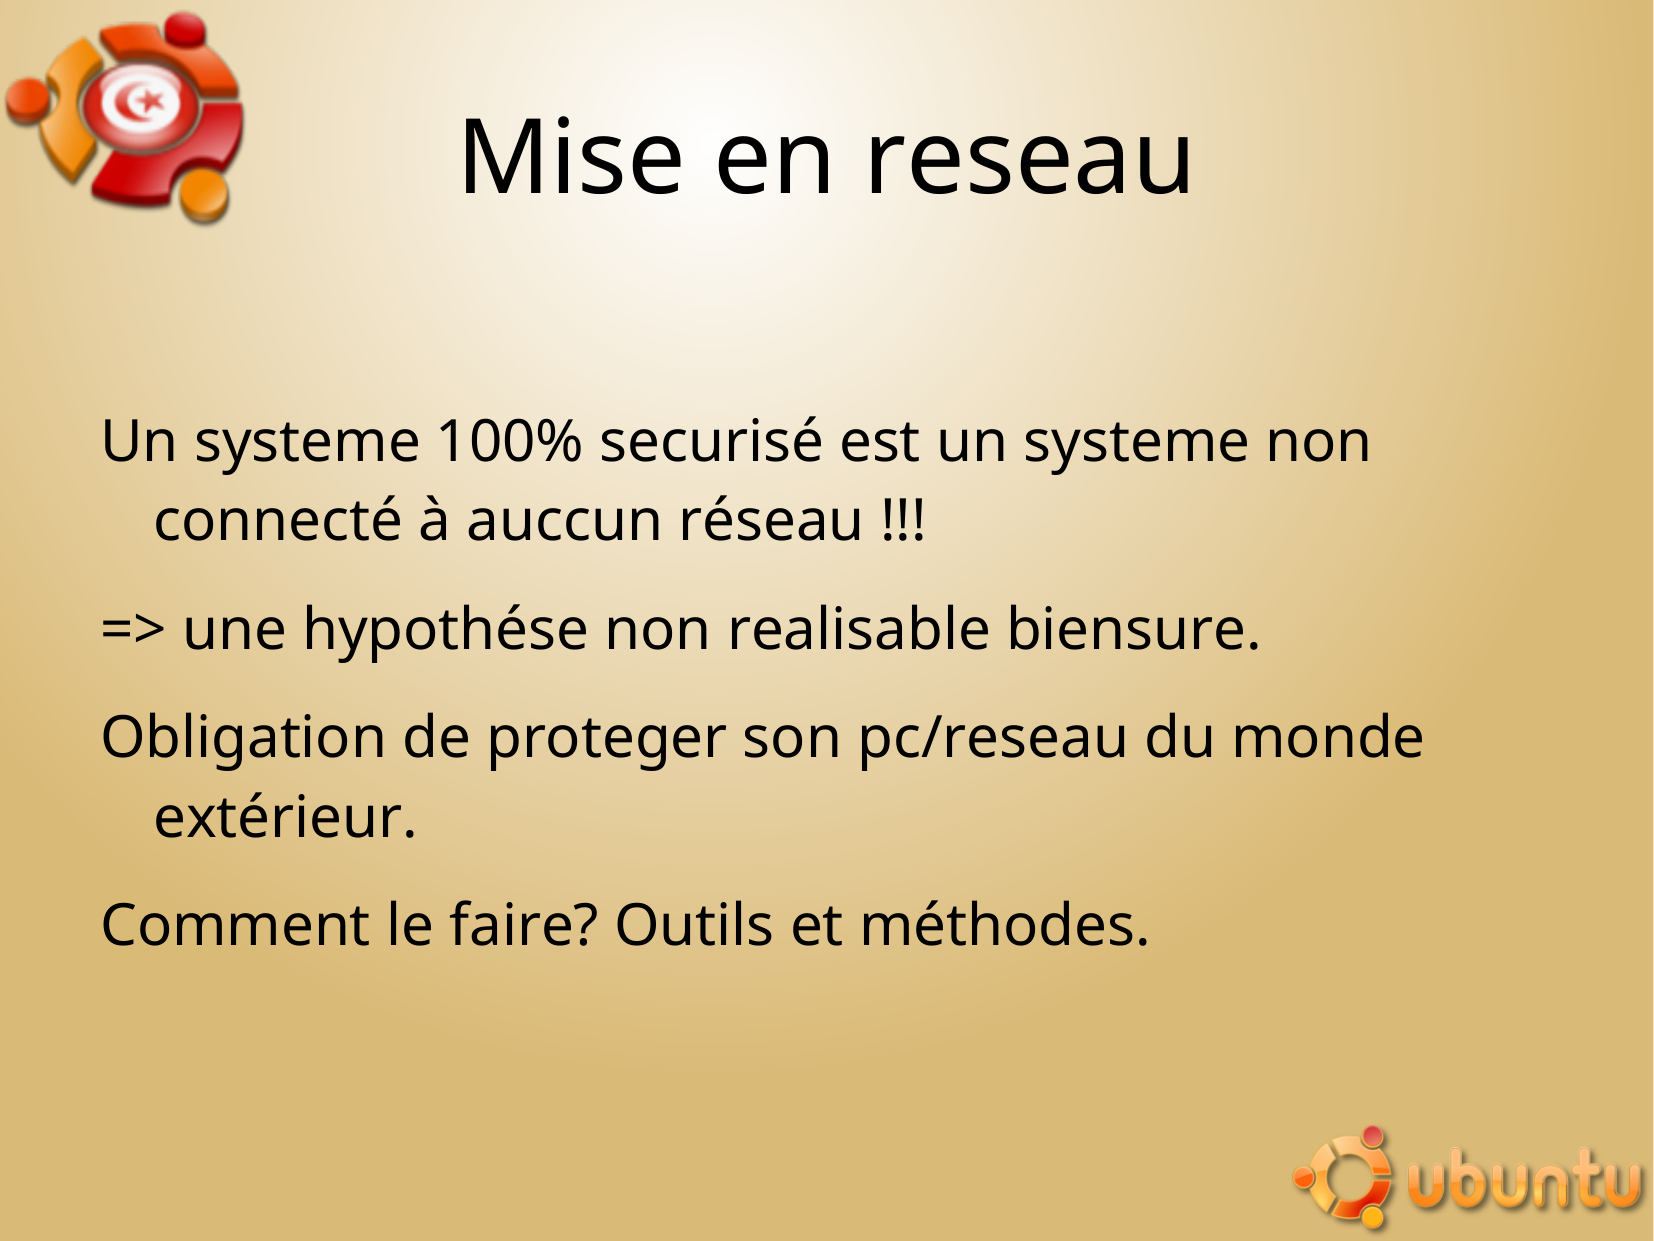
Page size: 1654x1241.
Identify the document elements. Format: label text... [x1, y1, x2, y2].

picture [0, 0, 1654, 1241]
title Mise en reseau [82, 49, 1571, 257]
list Un systeme 100% securisé est un systeme non connecté à auccun réseau !!! => une hypothése non realisable biensure. Obligation de proteger son pc/reseau du monde extérieur. Comment le faire? Outils et méthodes. [82, 290, 1571, 1094]
